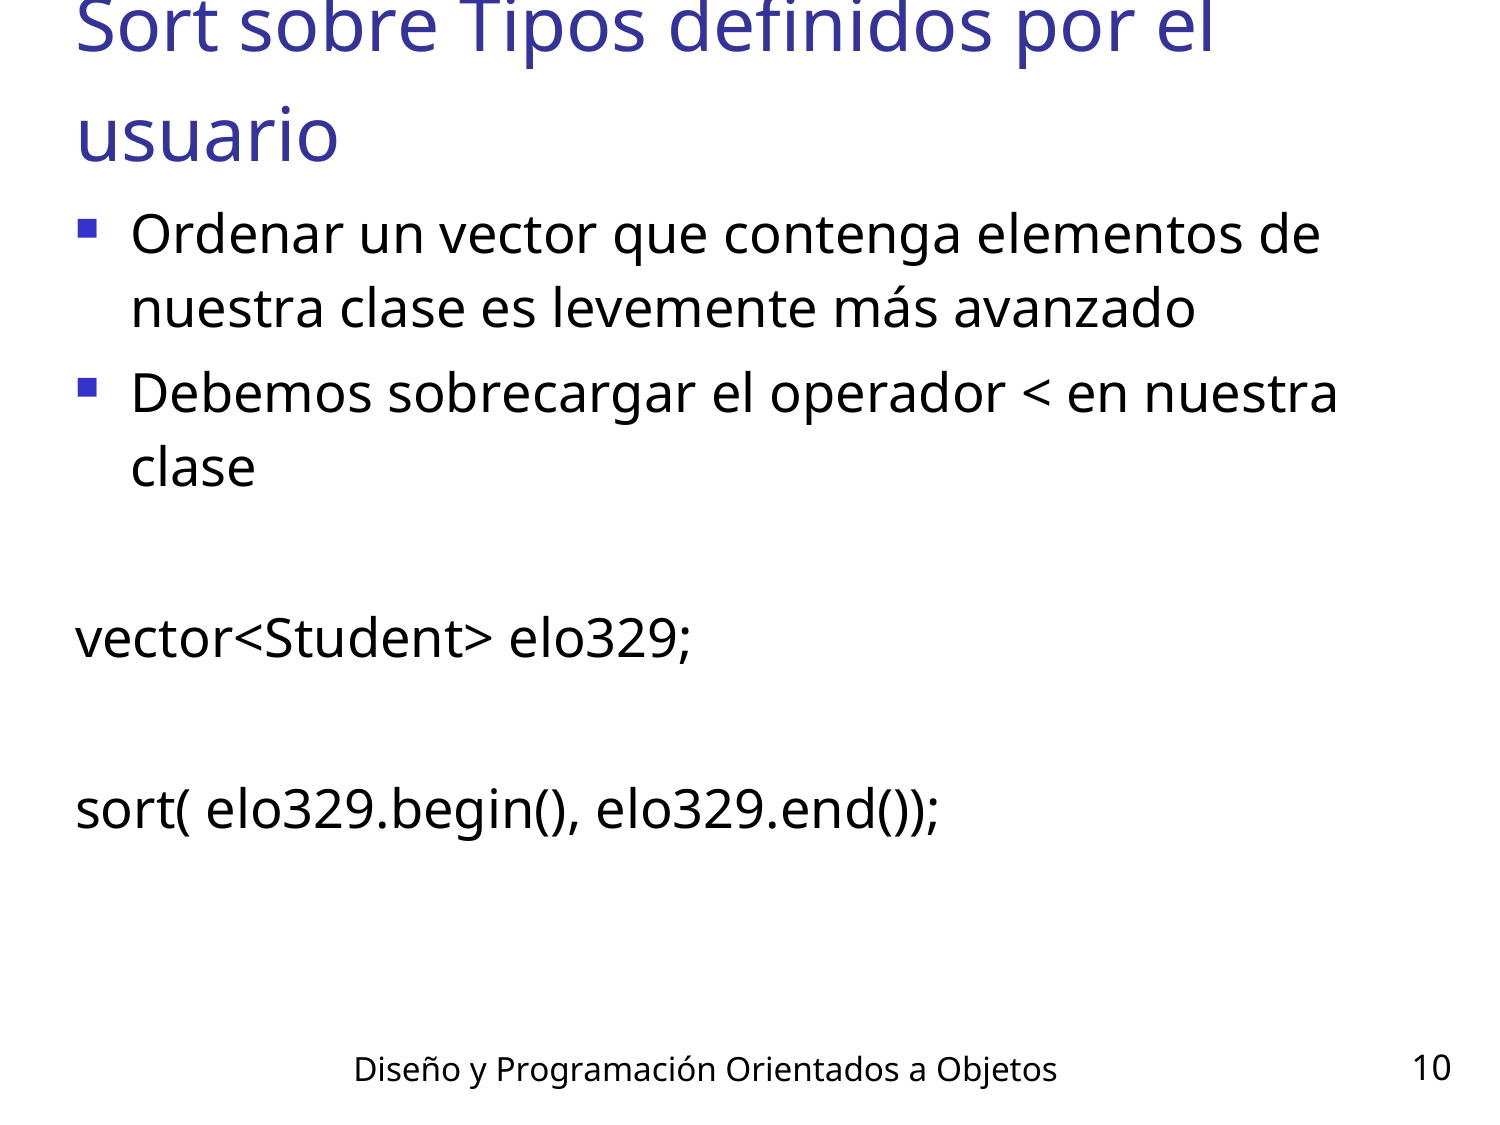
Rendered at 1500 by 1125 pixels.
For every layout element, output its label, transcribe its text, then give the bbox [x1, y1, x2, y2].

title Sort sobre Tipos definidos por el usuario [75, 0, 1466, 155]
list Ordenar un vector que contenga elementos de nuestra clase es levemente más avanzado Debemos sobrecargar el operador < en nuestra clase vector<Student> elo329; sort( elo329.begin(), elo329.end()); [75, 195, 1462, 1021]
